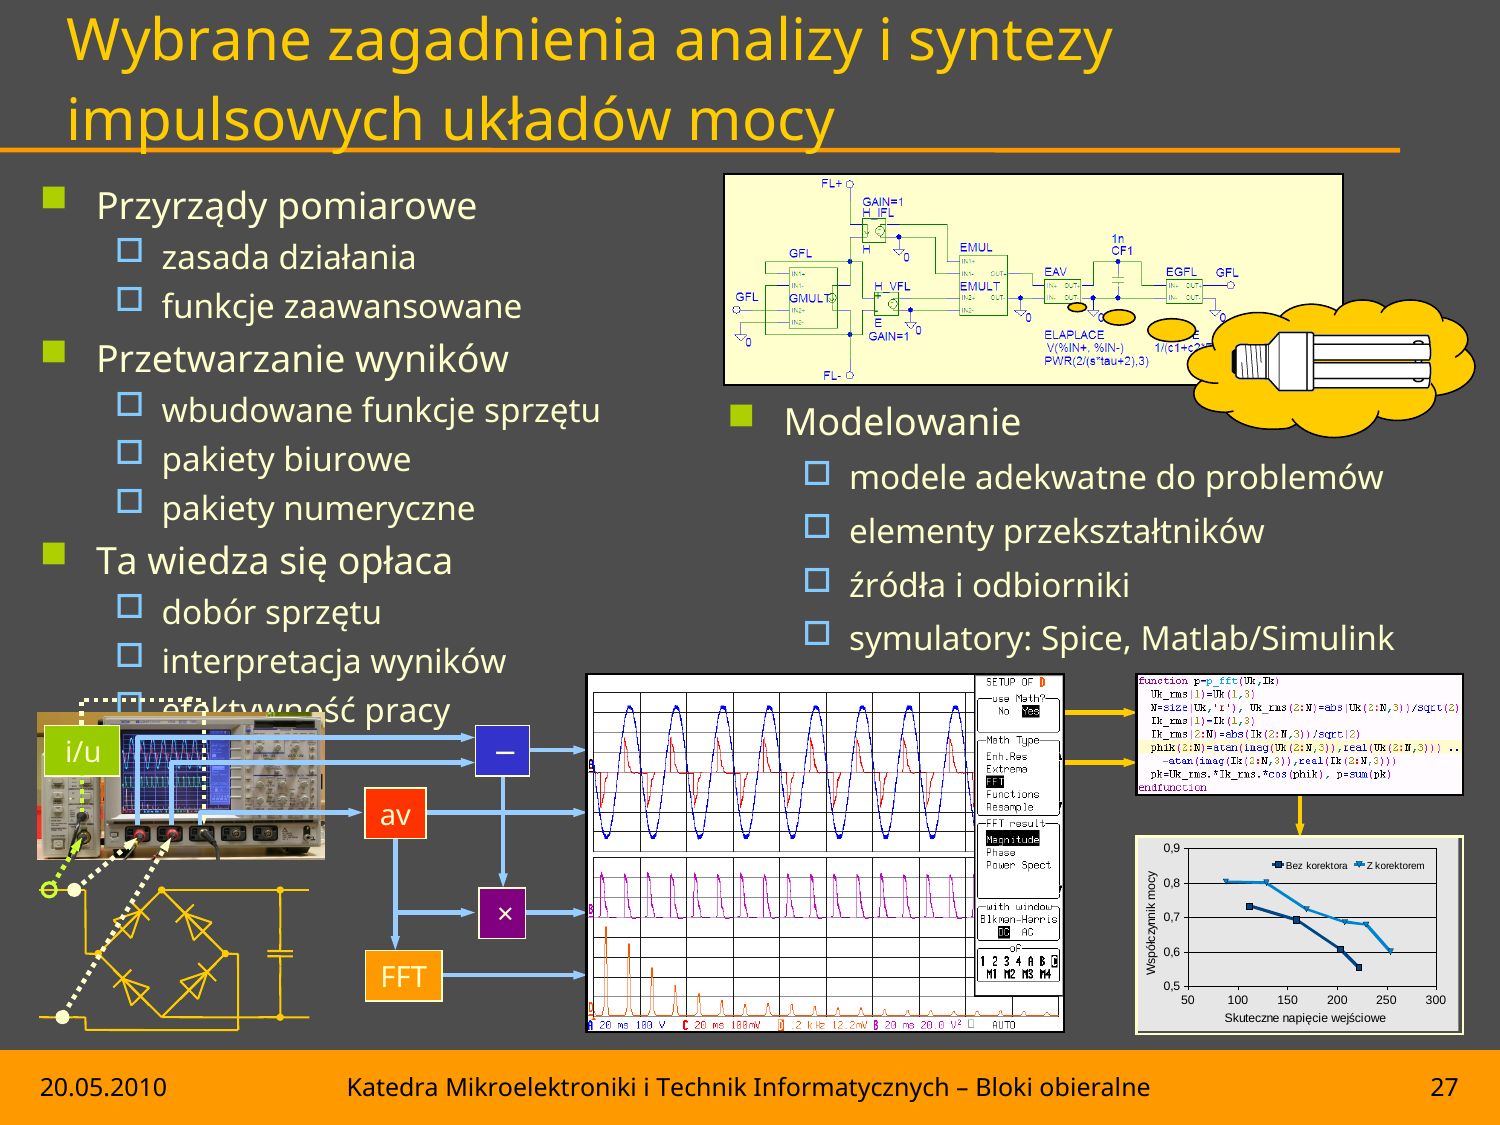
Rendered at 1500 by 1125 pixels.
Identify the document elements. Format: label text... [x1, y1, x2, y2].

text_box FFT [365, 950, 442, 1001]
picture [1137, 675, 1463, 794]
text_box [1187, 299, 1476, 438]
picture [587, 675, 1063, 1031]
text_box [1147, 318, 1196, 342]
picture [1224, 324, 1438, 400]
text_box − [475, 725, 530, 776]
picture [37, 712, 325, 860]
text_box [1067, 302, 1087, 312]
text_box av [364, 788, 426, 839]
text_box [67, 883, 81, 897]
title Wybrane zagadnienia analizy i syntezy impulsowych układów mocy [52, 0, 1469, 156]
text_box [1103, 309, 1136, 326]
list Modelowanie modele adekwatne do problemów elementy przekształtników źródła i odbiorniki symulatory: Spice, Matlab/Simulink [712, 387, 1476, 651]
list Przyrządy pomiarowe zasada działania funkcje zaawansowane Przetwarzanie wyników wbudowane funkcje sprzętu pakiety biurowe pakiety numeryczne Ta wiedza się opłaca dobór sprzętu interpretacja wyników efektywność pracy [24, 174, 686, 692]
picture [1137, 837, 1463, 1034]
picture [725, 174, 1343, 384]
text_box [56, 1010, 69, 1024]
text_box × [479, 888, 526, 939]
text_box i/u [44, 725, 120, 776]
